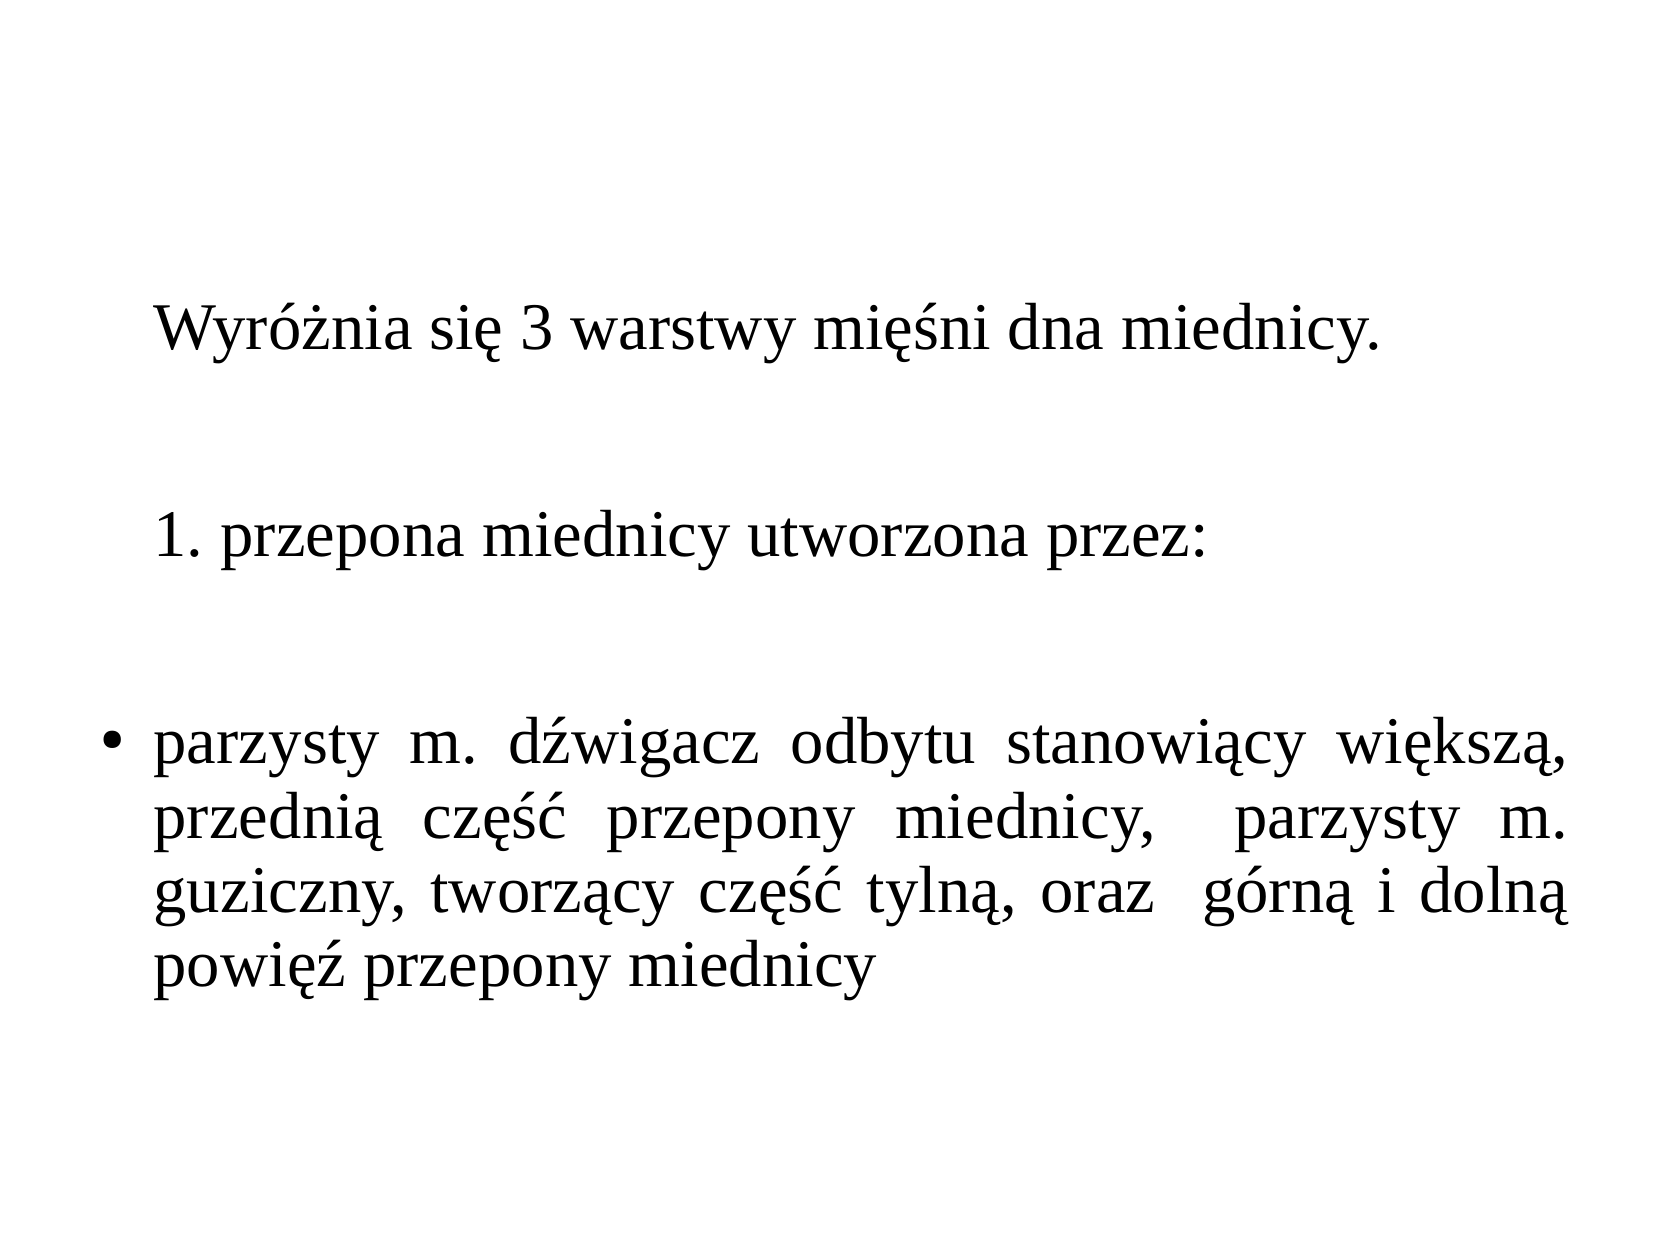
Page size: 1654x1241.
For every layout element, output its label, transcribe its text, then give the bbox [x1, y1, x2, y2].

list Wyróżnia się 3 warstwy mięśni dna miednicy. 1. przepona miednicy utworzona przez: parzysty m. dźwigacz odbytu stanowiący większą, przednią część przepony miednicy, parzysty m. guziczny, tworzący część tylną, oraz górną i dolną powięź przepony miednicy [82, 290, 1571, 1109]
